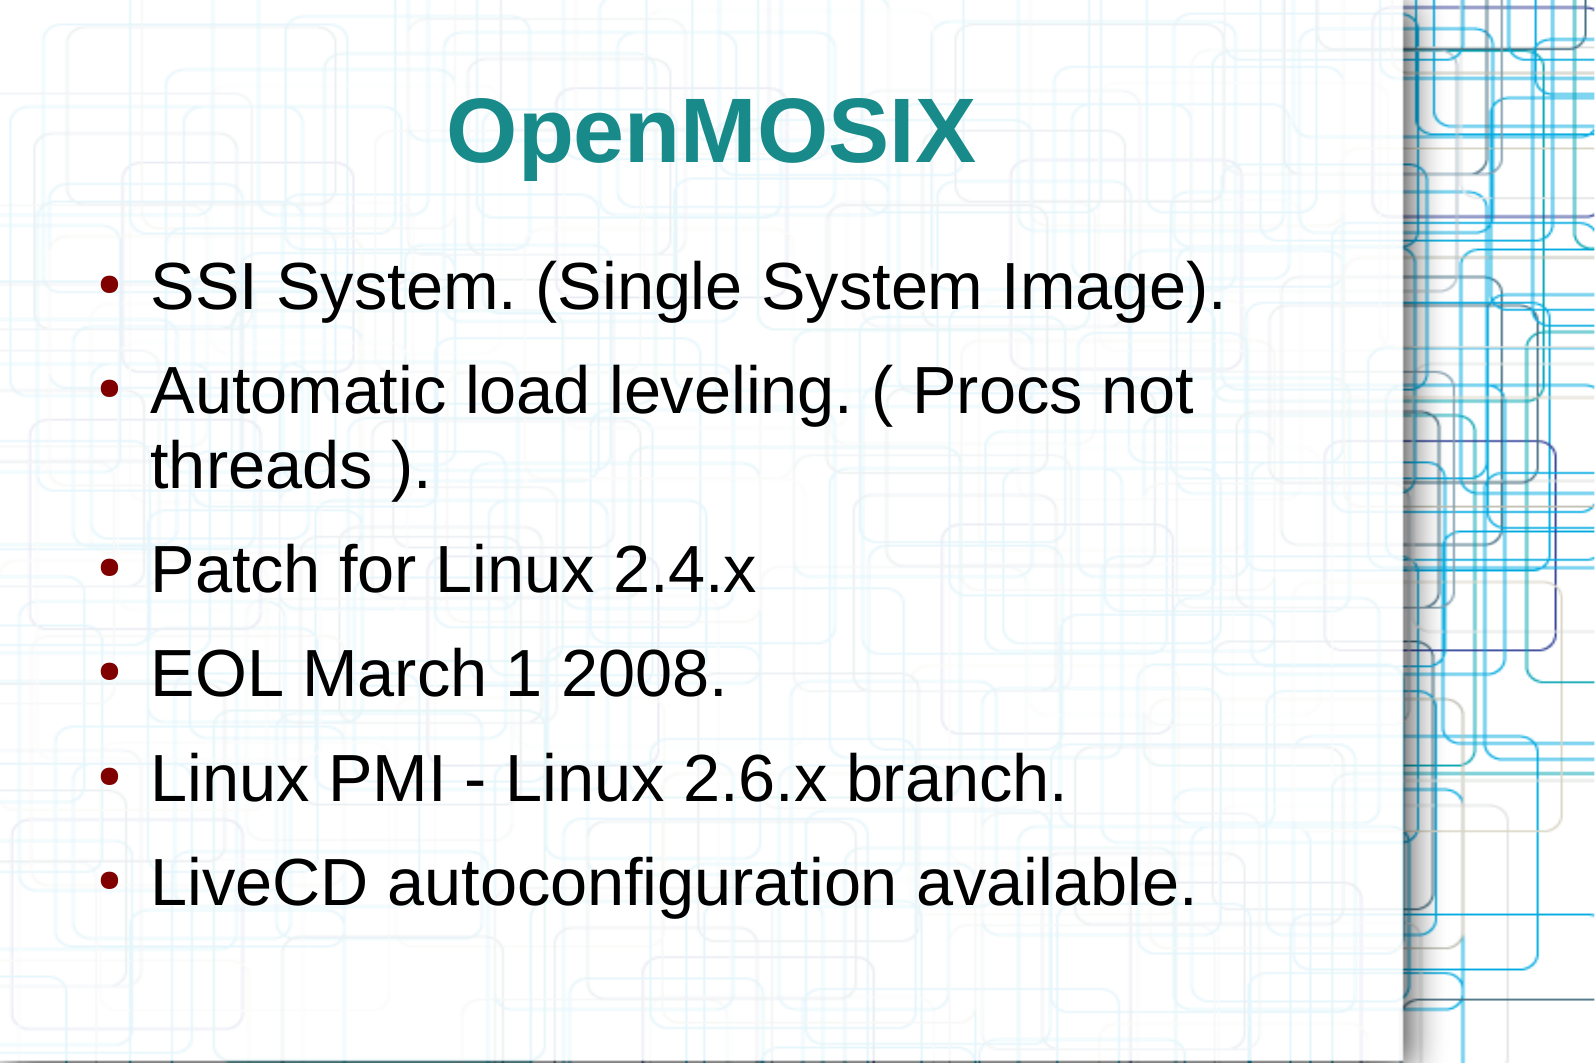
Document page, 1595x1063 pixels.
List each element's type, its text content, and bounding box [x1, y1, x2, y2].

title OpenMOSIX [56, 49, 1367, 213]
list SSI System. (Single System Image). Automatic load leveling. ( Procs not threads ). Patch for Linux 2.4.x EOL March 1 2008. Linux PMI - Linux 2.6.x branch. LiveCD autoconfiguration available. [79, 248, 1367, 1063]
picture [0, 0, 1595, 1063]
